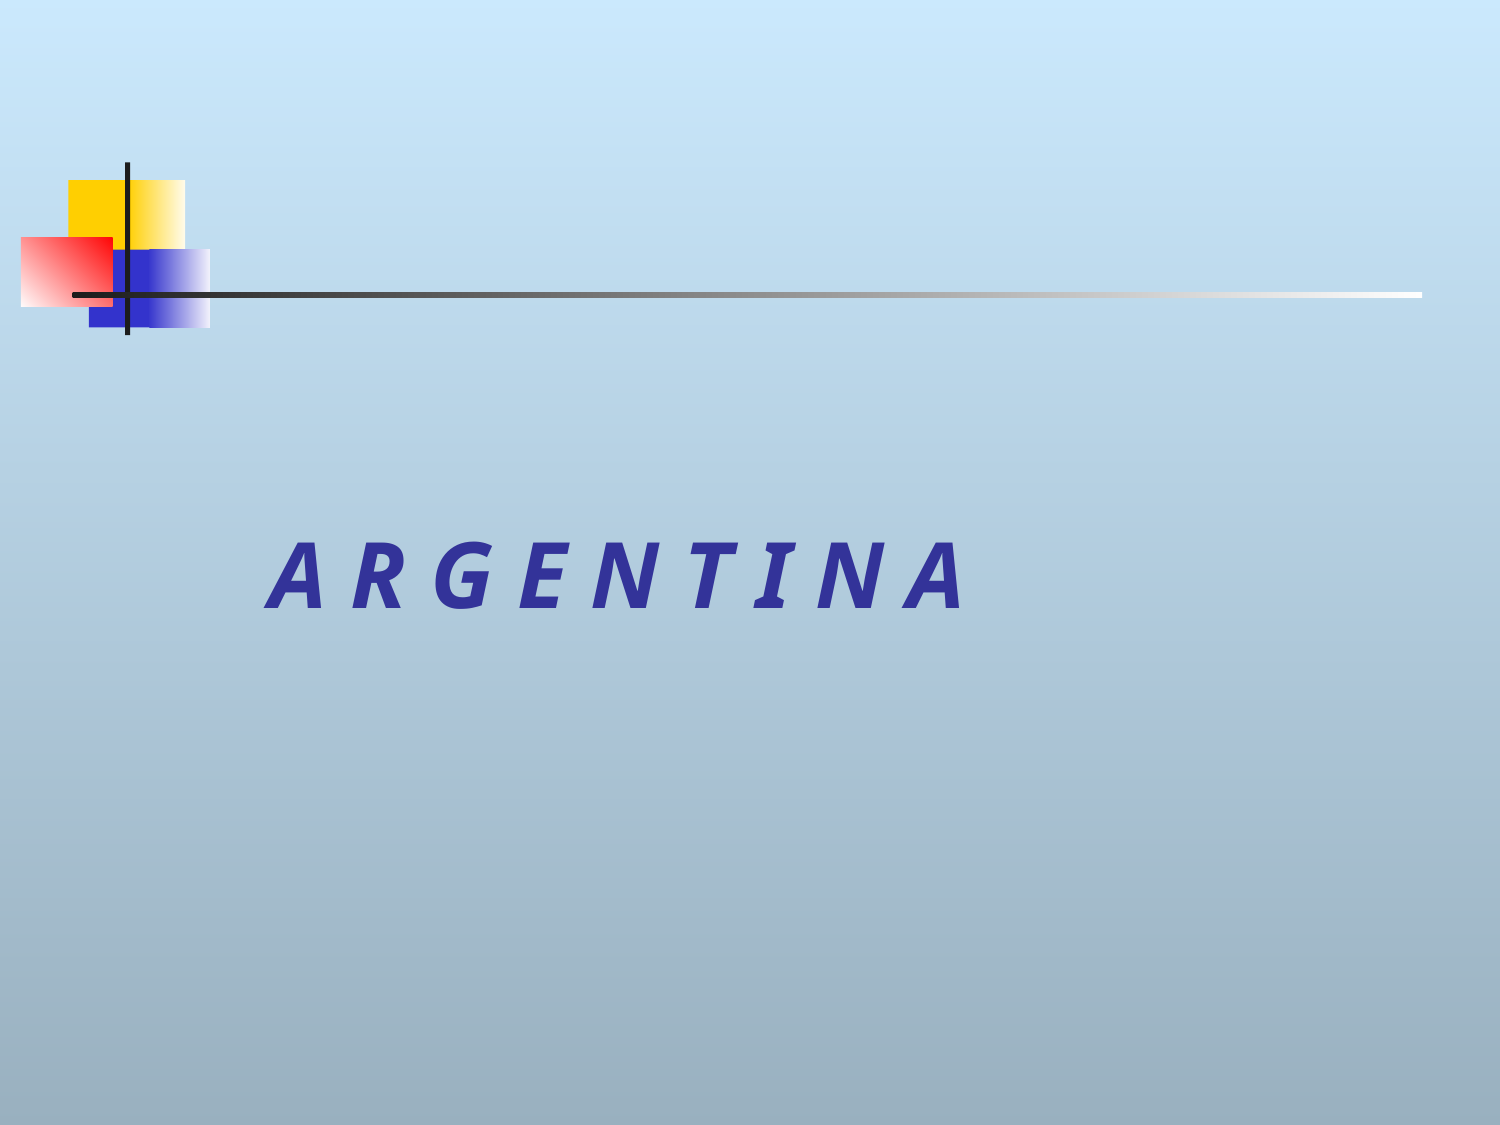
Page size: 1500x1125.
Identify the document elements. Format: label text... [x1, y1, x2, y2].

list A R G E N T I N A [135, 397, 1365, 847]
